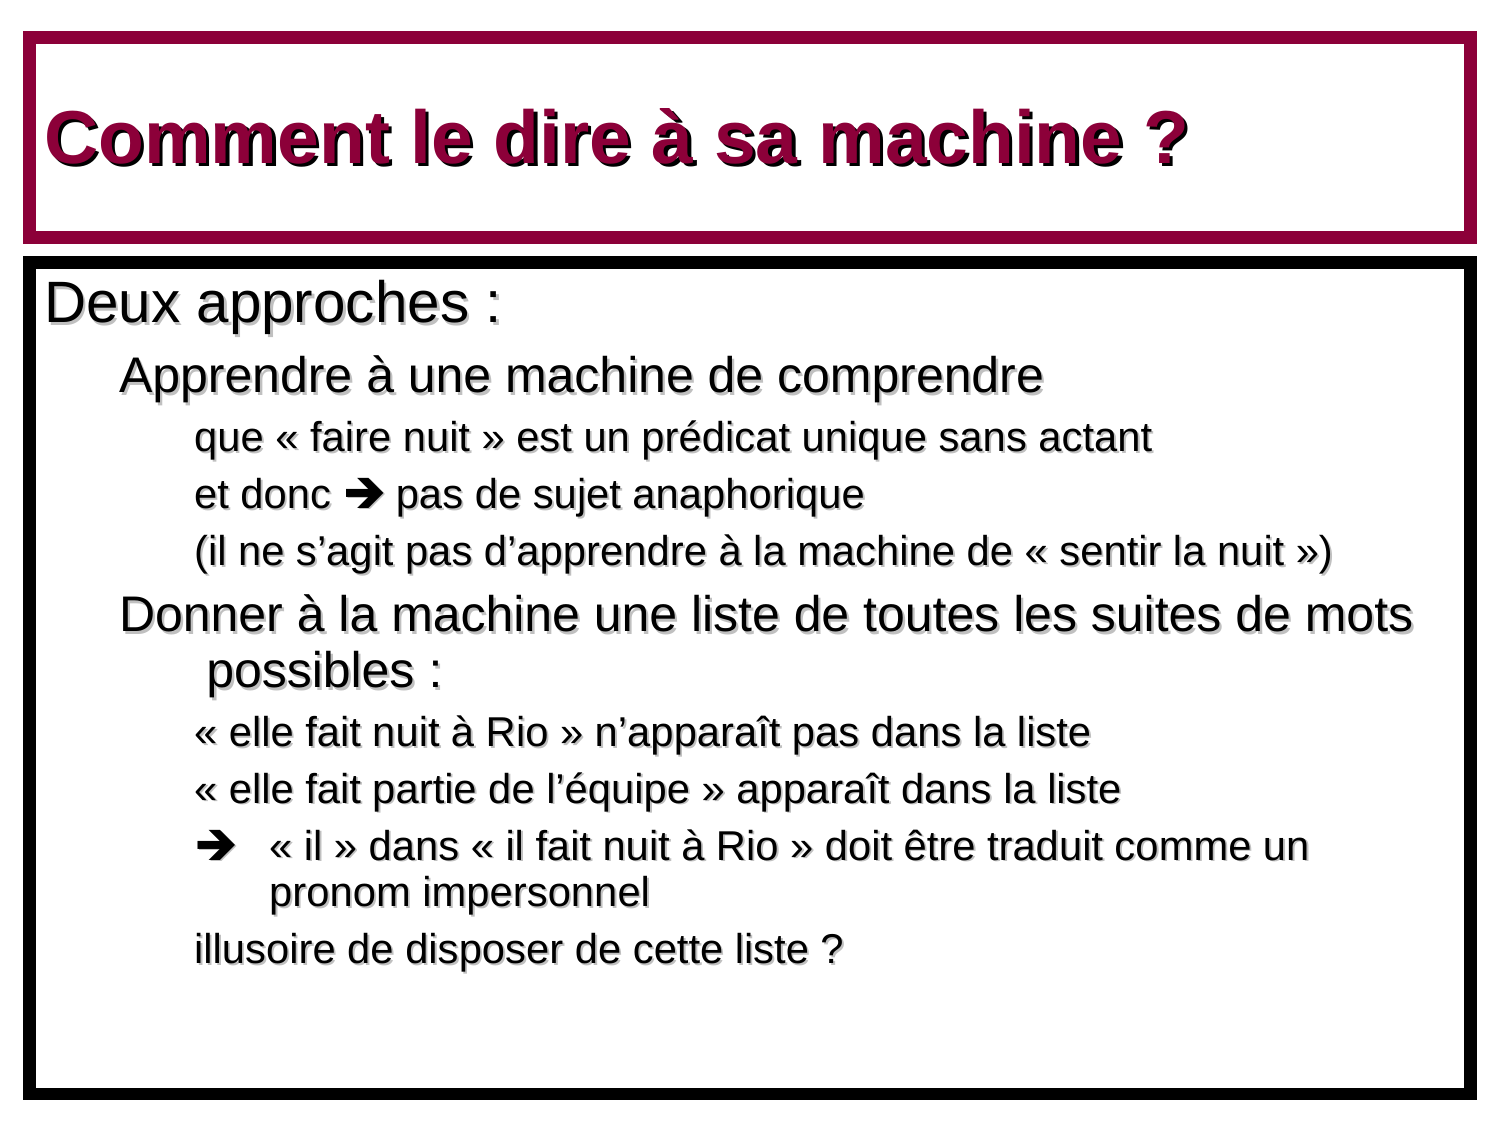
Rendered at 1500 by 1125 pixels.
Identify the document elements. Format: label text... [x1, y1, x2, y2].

list Deux approches : Apprendre à une machine de comprendre que « faire nuit » est un prédicat unique sans actant et donc  pas de sujet anaphorique (il ne s’agit pas d’apprendre à la machine de « sentir la nuit ») Donner à la machine une liste de toutes les suites de mots possibles : « elle fait nuit à Rio » n’apparaît pas dans la liste « elle fait partie de l’équipe » apparaît dans la liste  « il » dans « il fait nuit à Rio » doit être traduit comme un pronom impersonnel illusoire de disposer de cette liste ? [29, 262, 1471, 1095]
title Comment le dire à sa machine ? [29, 37, 1471, 238]
